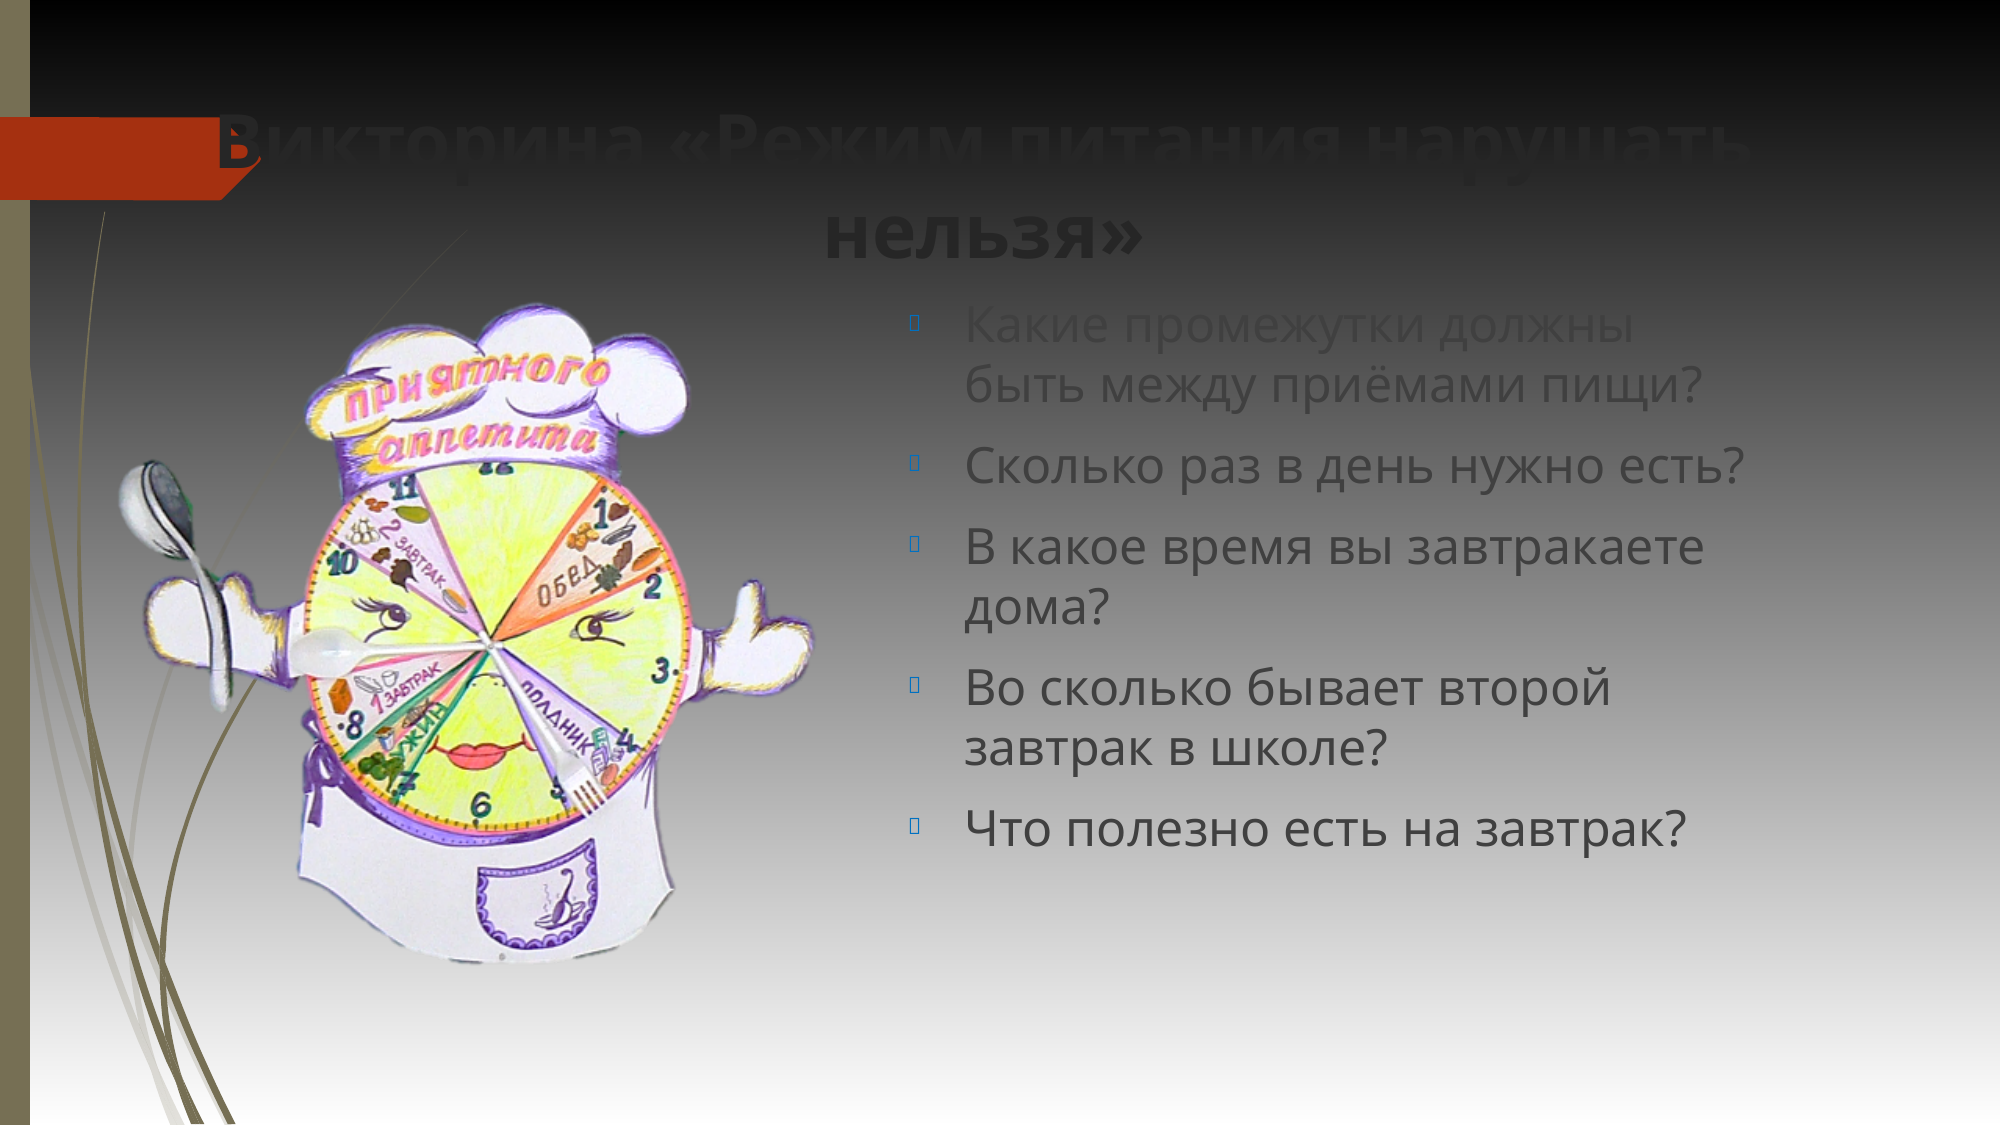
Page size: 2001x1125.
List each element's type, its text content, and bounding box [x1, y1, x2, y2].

picture [0, 170, 1169, 1030]
title Викторина «Режим питания нарушать нельзя» [29, 86, 1939, 204]
list Какие промежутки должны быть между приёмами пищи? Сколько раз в день нужно есть? В какое время вы завтракаете дома? Во сколько бывает второй завтрак в школе? Что полезно есть на завтрак? [1169, 214, 1763, 1022]
